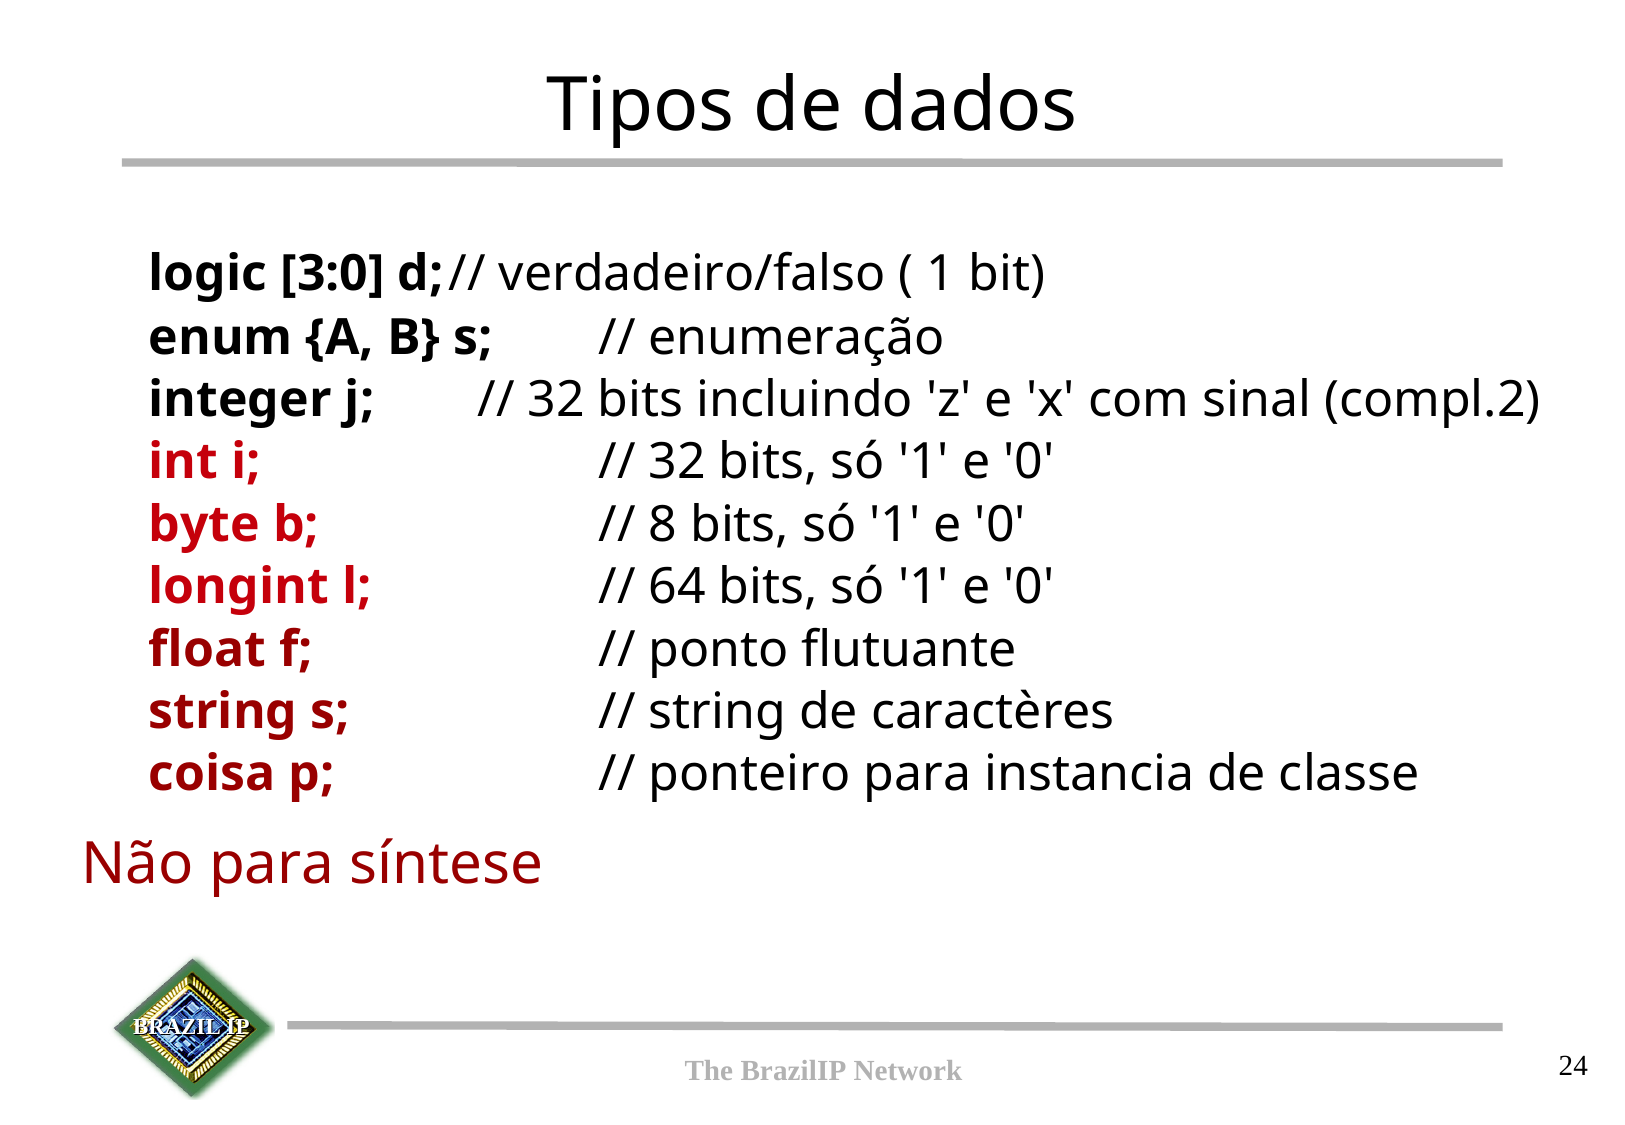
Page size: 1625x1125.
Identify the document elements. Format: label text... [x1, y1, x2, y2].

text_box logic [3:0] d; // verdadeiro/falso ( 1 bit) enum {A, B} s; // enumeração integer j; // 32 bits incluindo 'z' e 'x' com sinal (compl.2)‏ int i; // 32 bits, só '1' e '0' byte b; // 8 bits, só '1' e '0' longint l; // 64 bits, só '1' e '0' float f; // ponto flutuante string s; // string de caractères coisa p; // ponteiro para instancia de classe [133, 237, 1557, 809]
picture [108, 953, 275, 1100]
title Tipos de dados [121, 7, 1503, 195]
text_box Não para síntese [66, 817, 590, 904]
